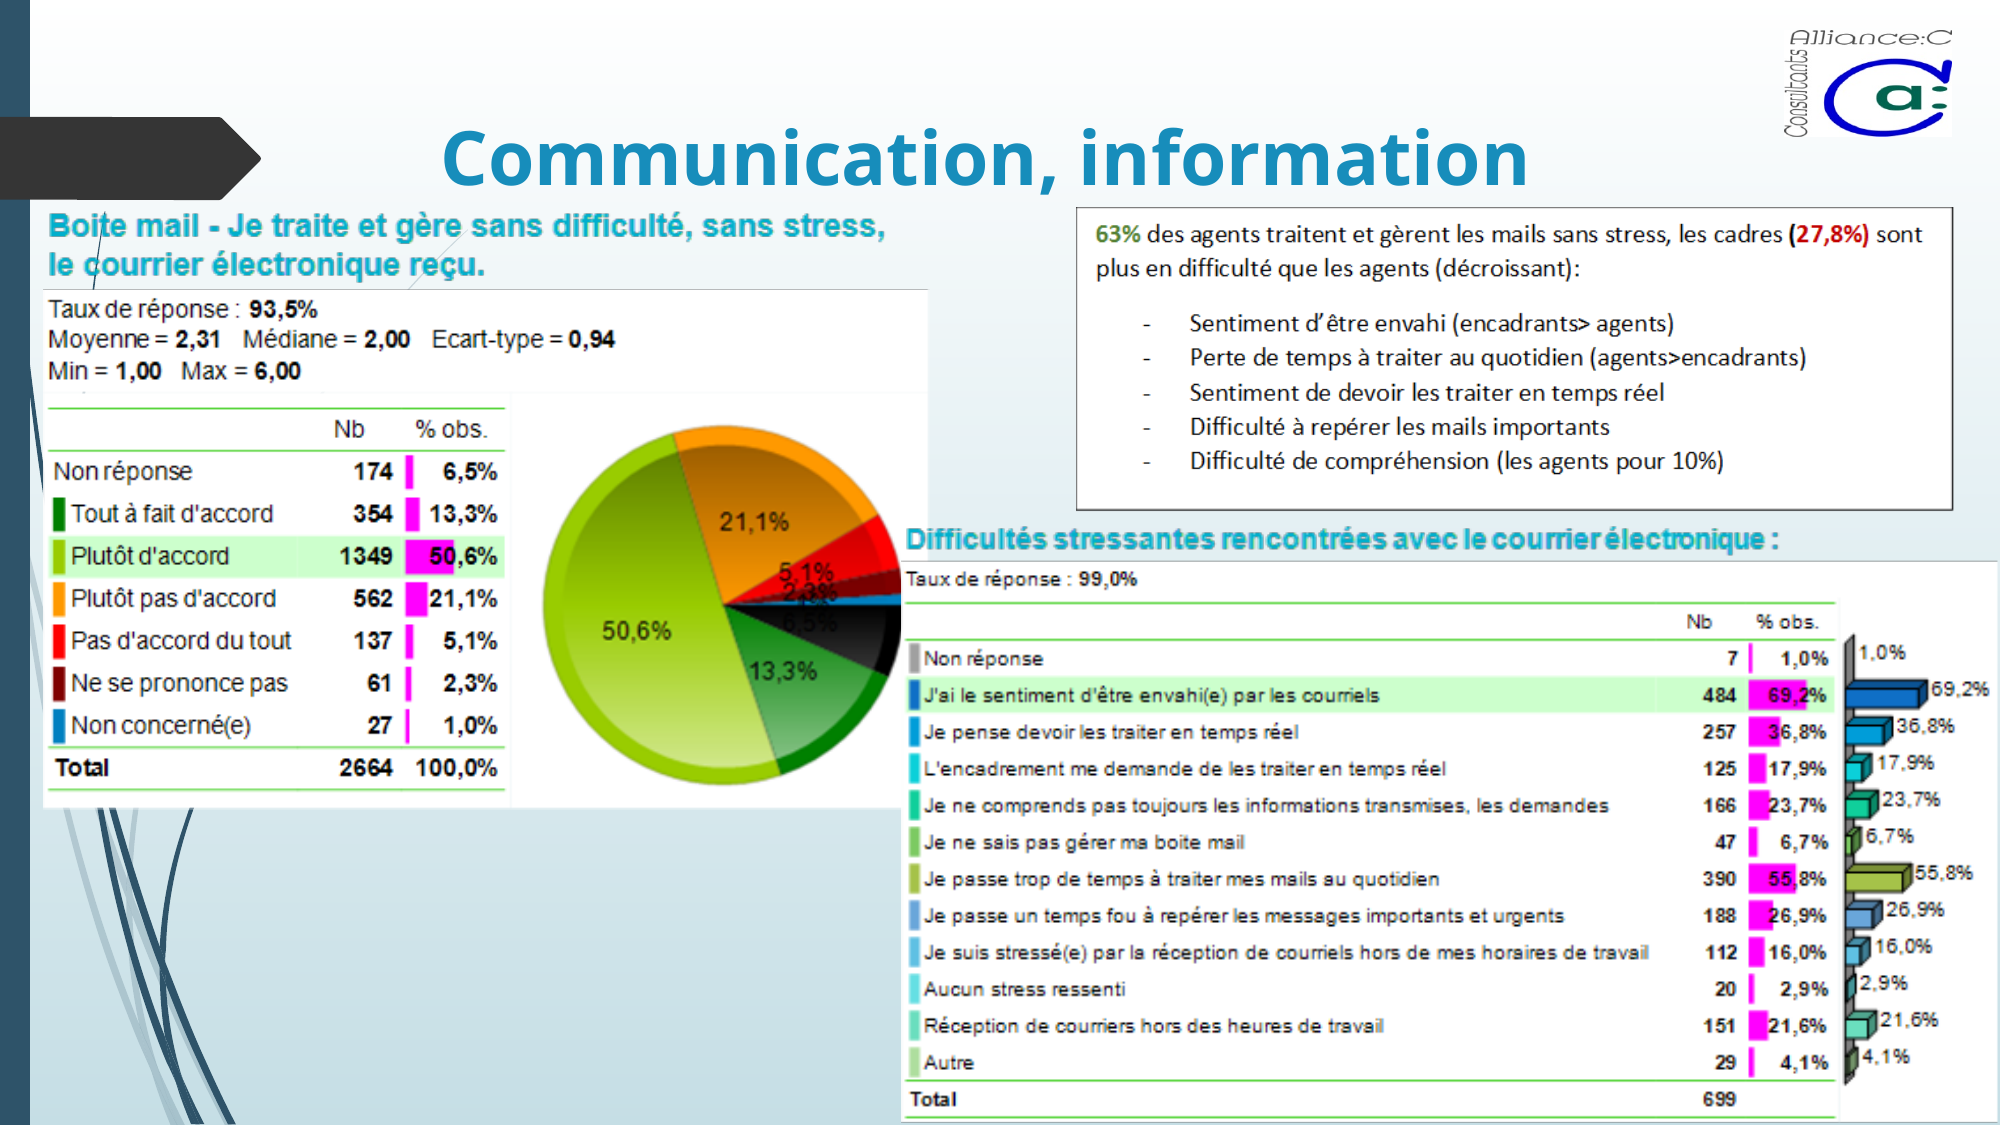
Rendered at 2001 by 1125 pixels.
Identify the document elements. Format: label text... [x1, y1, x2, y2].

picture [1076, 207, 1960, 515]
picture [1784, 30, 1952, 137]
title Communication, information [425, 102, 1888, 313]
picture [43, 207, 2000, 1125]
